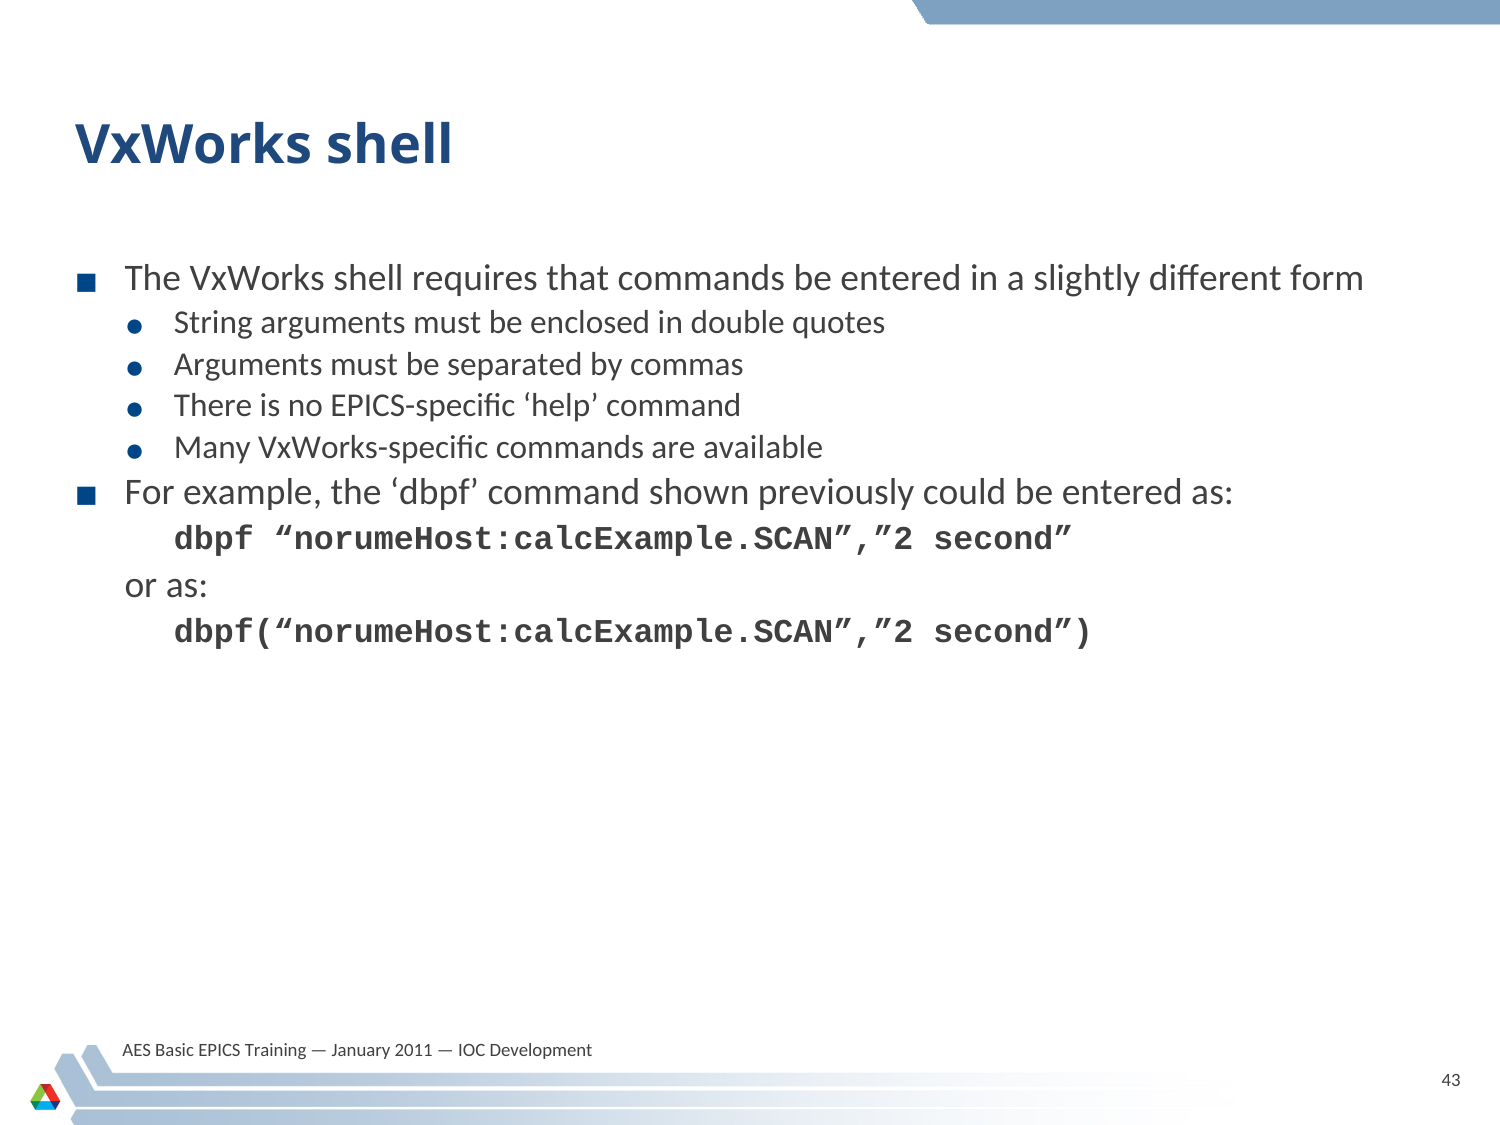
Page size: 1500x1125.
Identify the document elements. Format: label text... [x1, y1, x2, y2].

list The VxWorks shell requires that commands be entered in a slightly different form String arguments must be enclosed in double quotes Arguments must be separated by commas There is no EPICS-specific ‘help’ command Many VxWorks-specific commands are available For example, the ‘dbpf’ command shown previously could be entered as: dbpf “norumeHost:calcExample.SCAN”,”2 second” or as: dbpf(“norumeHost:calcExample.SCAN”,”2 second”) [75, 262, 1426, 779]
picture [0, 1037, 1500, 1125]
picture [0, 0, 1500, 26]
title VxWorks shell [75, 111, 1426, 175]
